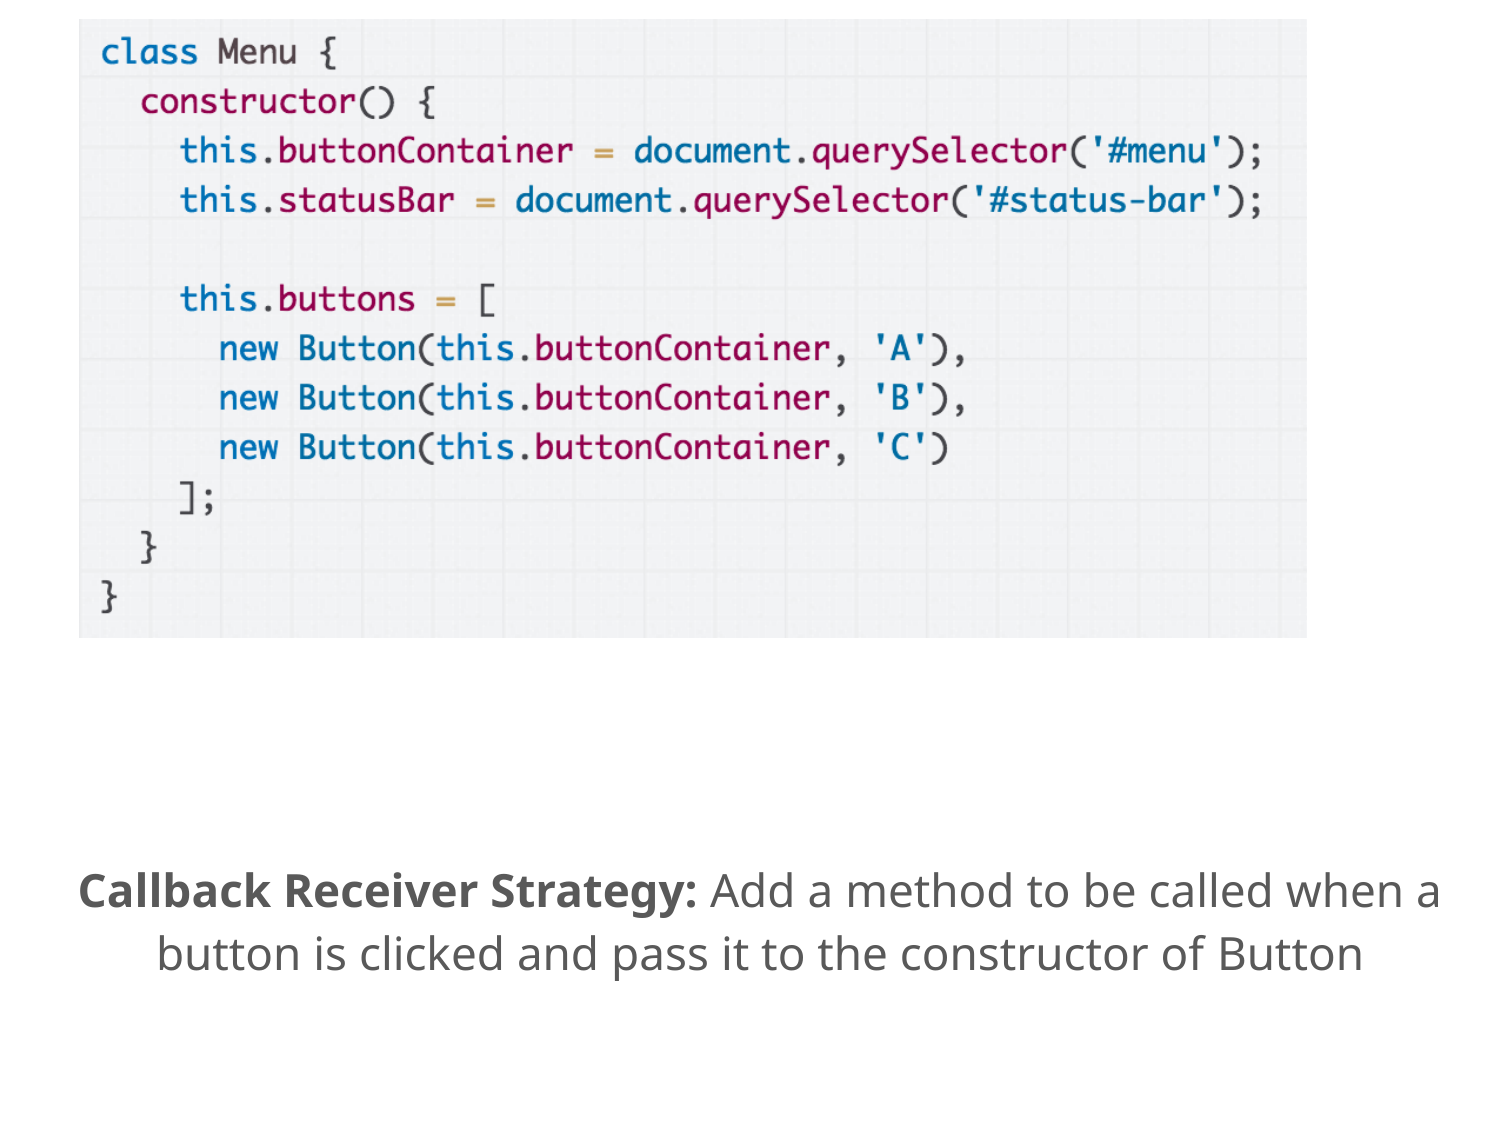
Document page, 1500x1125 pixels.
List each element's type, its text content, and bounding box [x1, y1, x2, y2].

picture [79, 19, 1307, 638]
list Callback Receiver Strategy: Add a method to be called when a button is clicked and pass it to the constructor of Button [59, 838, 1461, 957]
